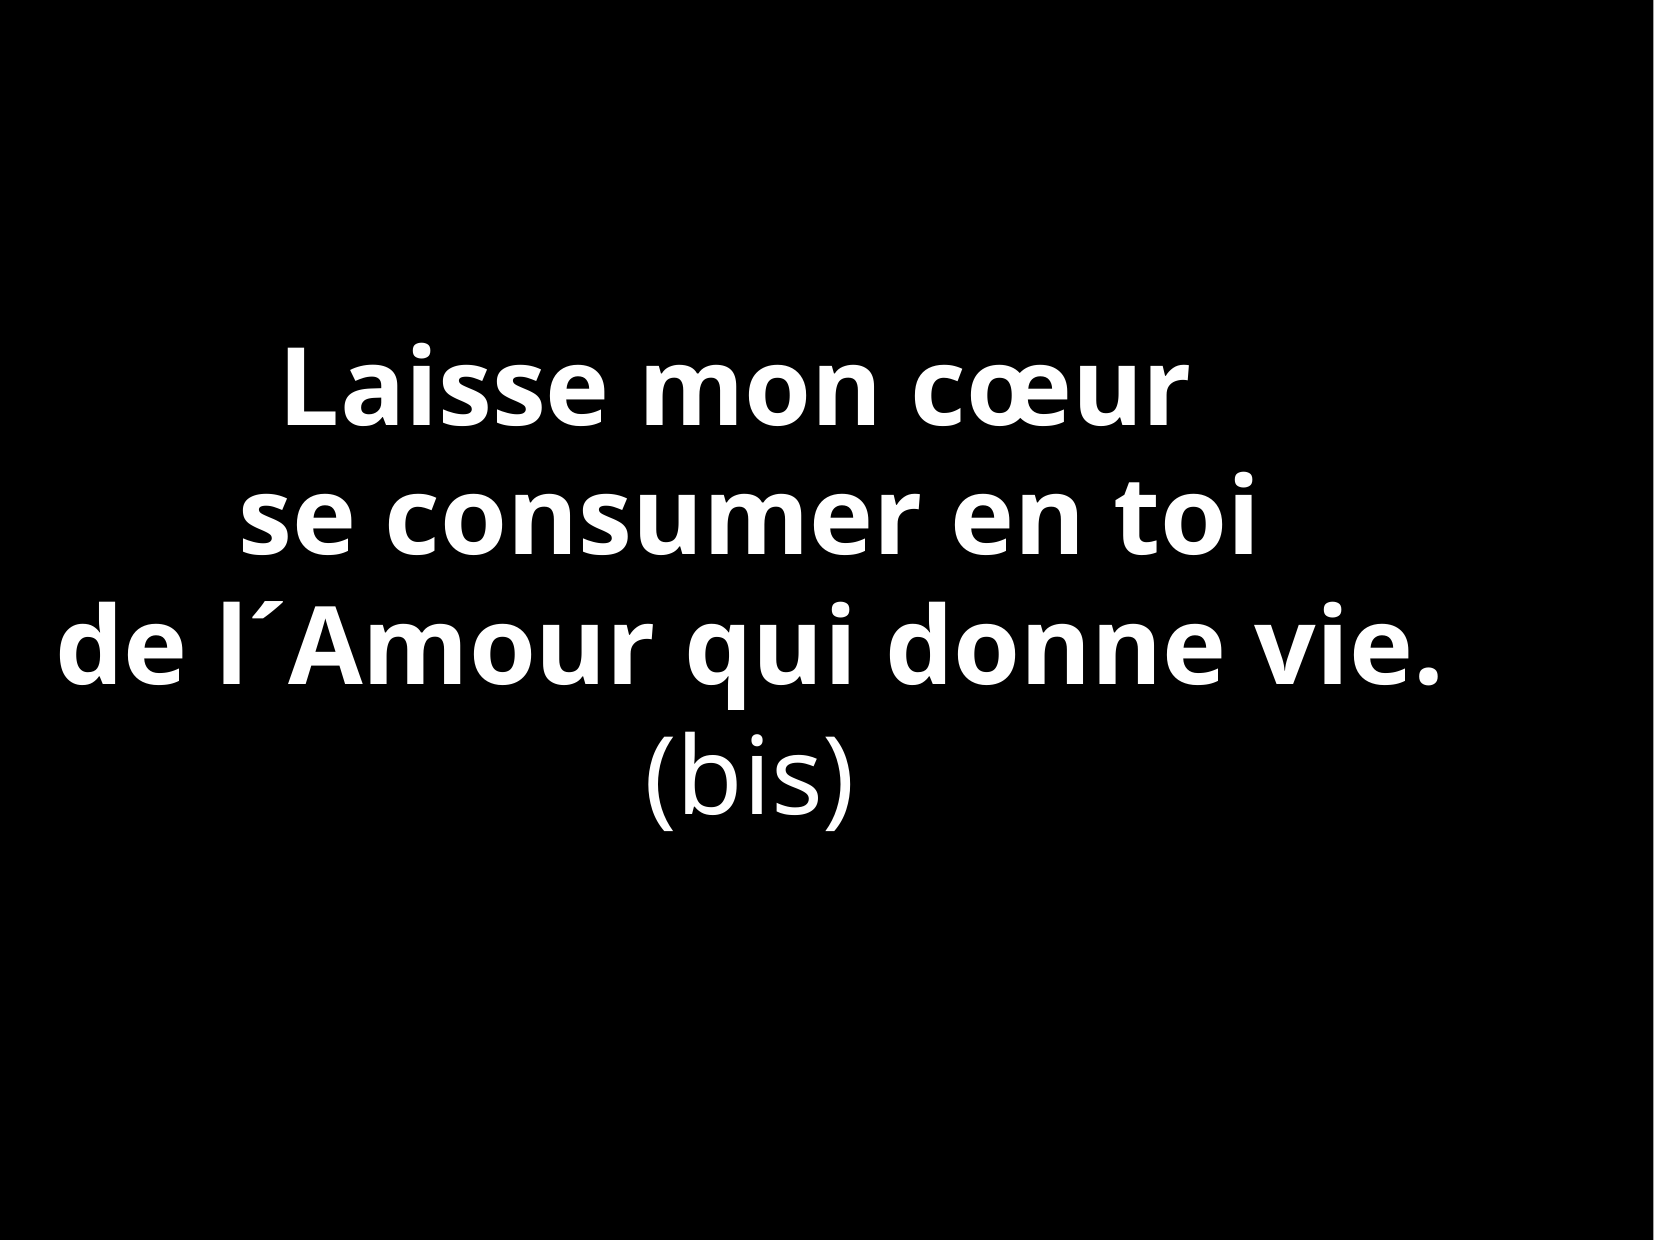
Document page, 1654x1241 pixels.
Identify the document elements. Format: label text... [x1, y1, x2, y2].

text_box Laisse mon cœur se consumer en toi de l´Amour qui donne vie. (bis) [0, 314, 1501, 839]
